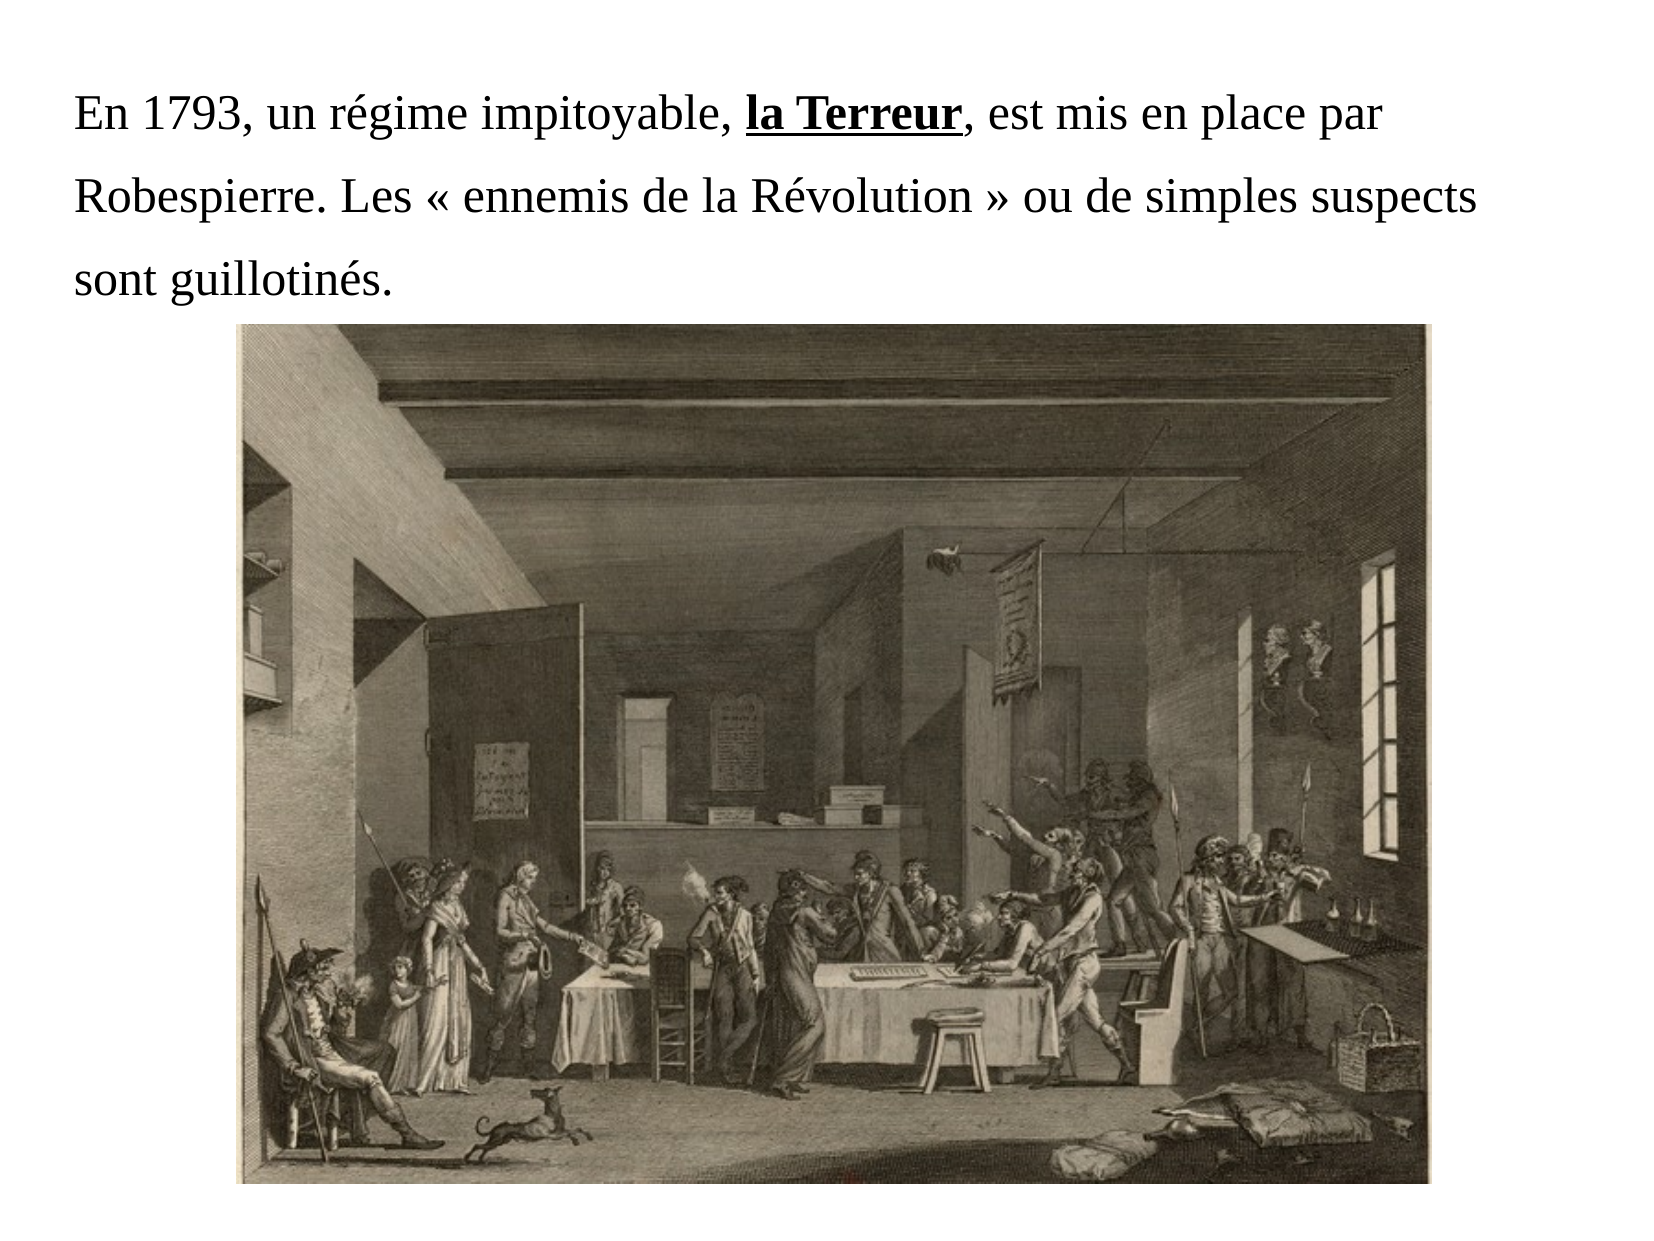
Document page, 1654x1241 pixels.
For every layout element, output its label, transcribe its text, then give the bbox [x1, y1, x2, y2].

picture [236, 324, 1432, 1184]
text_box En 1793, un régime impitoyable, la Terreur, est mis en place par Robespierre. Les « ennemis de la Révolution » ou de simples suspects sont guillotinés. [59, 50, 1536, 292]
